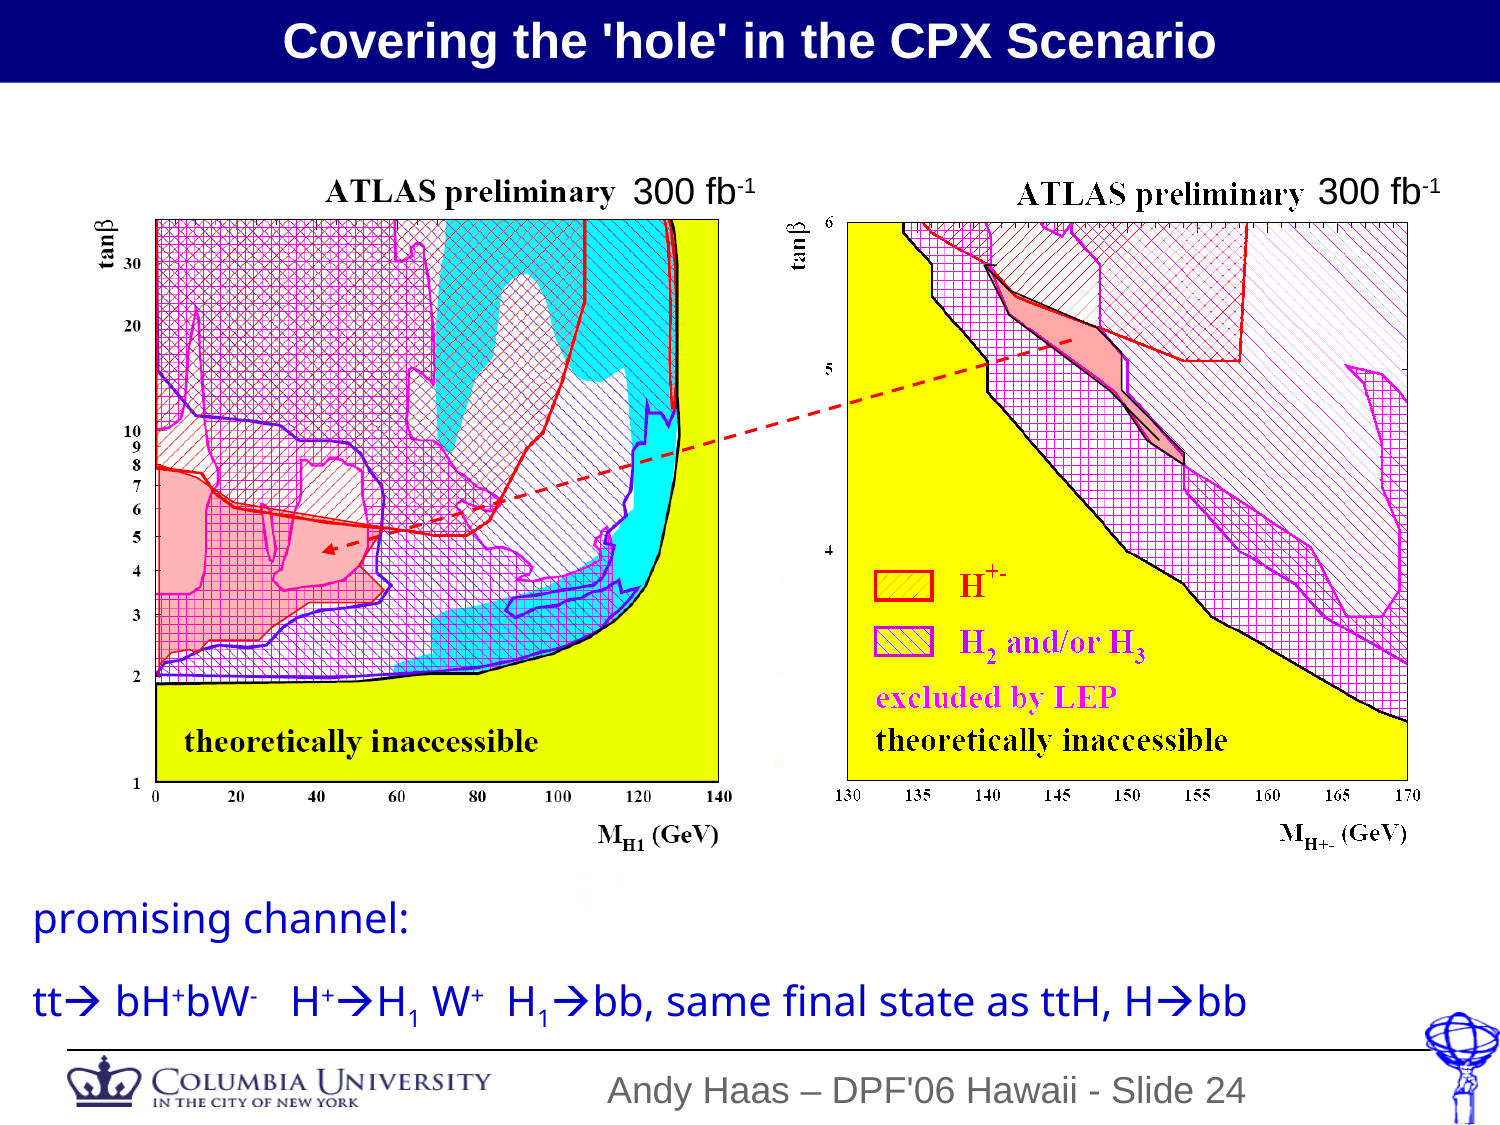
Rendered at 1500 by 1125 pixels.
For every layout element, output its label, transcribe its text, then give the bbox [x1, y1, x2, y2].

text_box 300 fb-1 [618, 162, 772, 221]
text_box 300 fb-1 [1303, 162, 1457, 221]
title Covering the 'hole' in the CPX Scenario [0, 0, 1500, 83]
text_box [984, 265, 1185, 466]
text_box [159, 464, 385, 678]
picture [59, 165, 774, 863]
picture [784, 177, 1425, 853]
picture [67, 1055, 492, 1107]
picture [1425, 1012, 1500, 1125]
text_box promising channel: tt bH+bW- H+H1 W+ H1bb, same final state as ttH, Hbb [17, 881, 1424, 1043]
